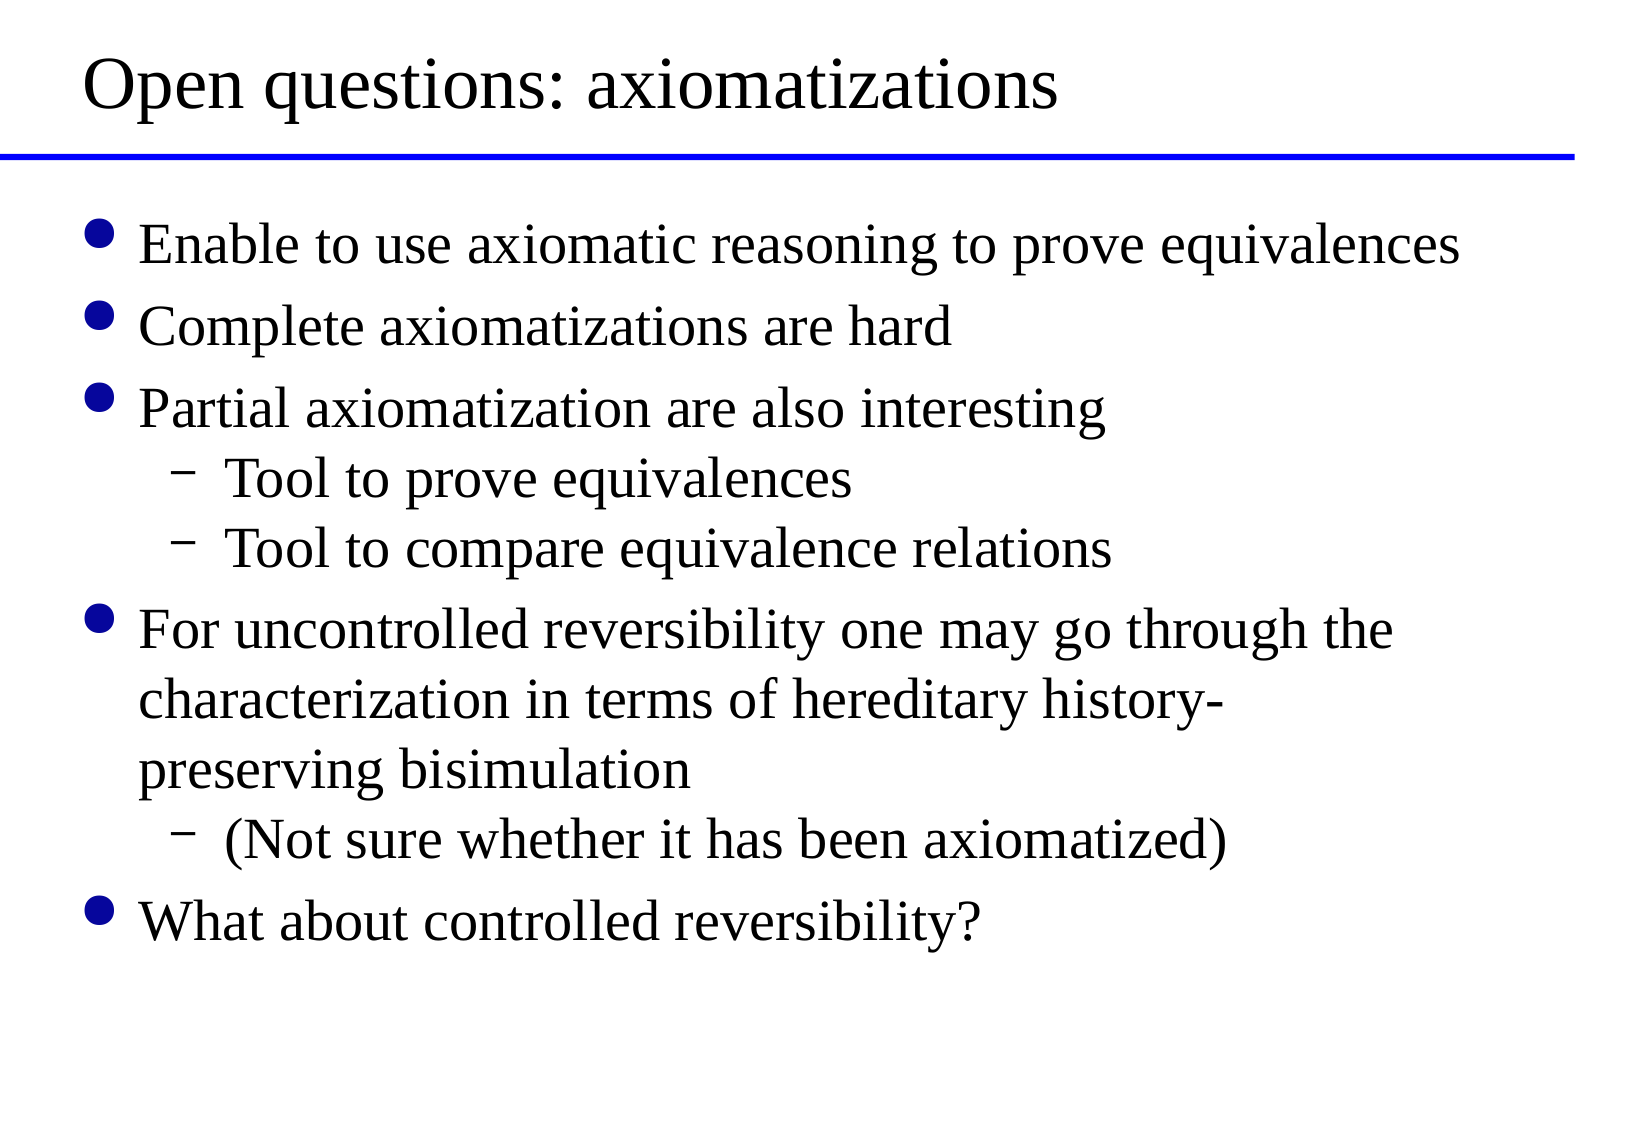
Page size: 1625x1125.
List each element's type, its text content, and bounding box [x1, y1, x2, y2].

list Enable to use axiomatic reasoning to prove equivalences Complete axiomatizations are hard Partial axiomatization are also interesting Tool to prove equivalences Tool to compare equivalence relations For uncontrolled reversibility one may go through the characterization in terms of hereditary history-preserving bisimulation (Not sure whether it has been axiomatized) What about controlled reversibility? [67, 198, 1478, 1061]
title Open questions: axiomatizations [67, 27, 1544, 131]
